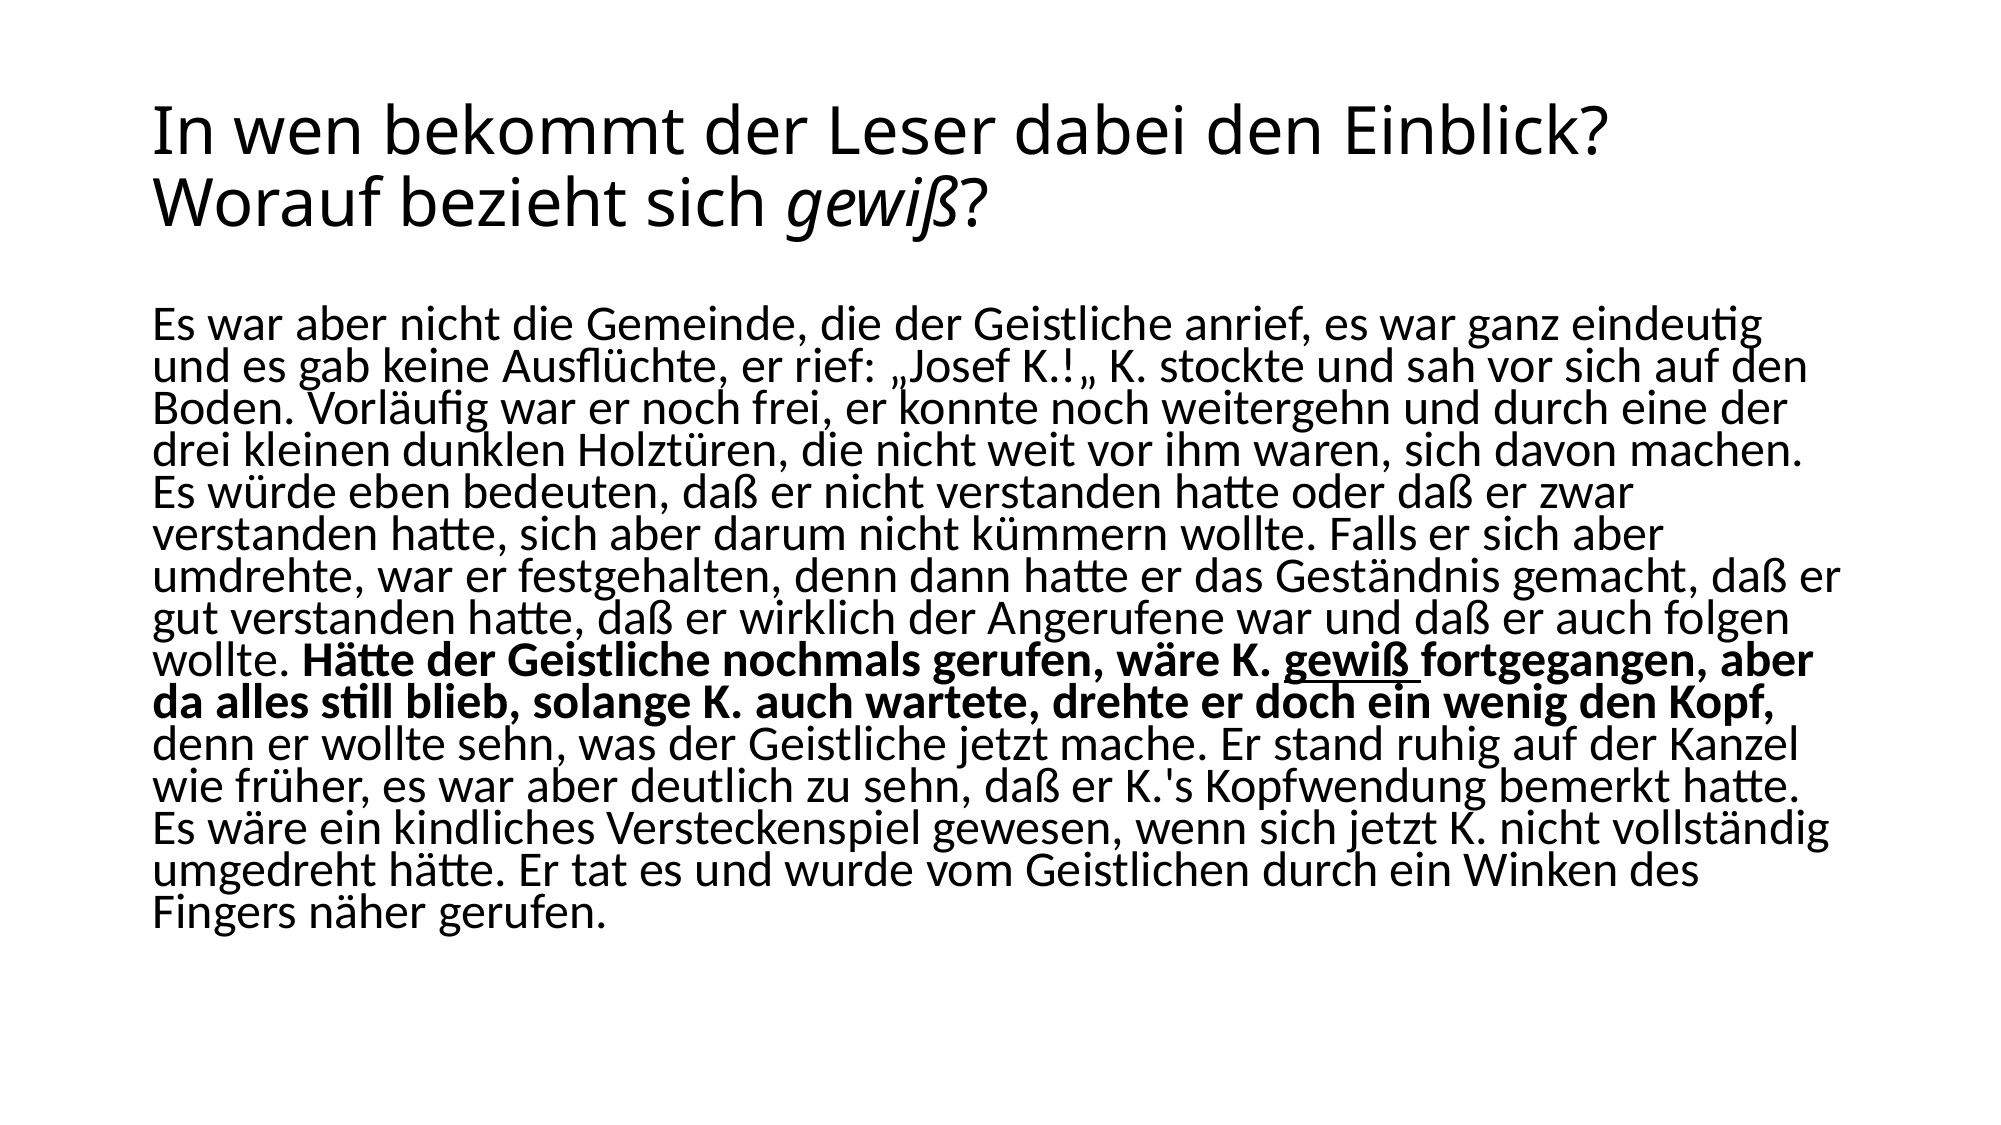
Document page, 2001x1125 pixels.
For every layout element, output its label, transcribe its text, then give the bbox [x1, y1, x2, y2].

list Es war aber nicht die Gemeinde, die der Geistliche anrief, es war ganz eindeutig und es gab keine Ausflüchte, er rief: „Josef K.!„ K. stockte und sah vor sich auf den Boden. Vorläufig war er noch frei, er konnte noch weitergehn und durch eine der drei kleinen dunklen Holztüren, die nicht weit vor ihm waren, sich davon machen. Es würde eben bedeuten, daß er nicht verstanden hatte oder daß er zwar verstanden hatte, sich aber darum nicht kümmern wollte. Falls er sich aber umdrehte, war er festgehalten, denn dann hatte er das Geständnis gemacht, daß er gut verstanden hatte, daß er wirklich der Angerufene war und daß er auch folgen wollte. Hätte der Geistliche nochmals gerufen, wäre K. gewiß fortgegangen, aber da alles still blieb, solange K. auch wartete, drehte er doch ein wenig den Kopf, denn er wollte sehn, was der Geistliche jetzt mache. Er stand ruhig auf der Kanzel wie früher, es war aber deutlich zu sehn, daß er K.'s Kopfwendung bemerkt hatte. Es wäre ein kindliches Versteckenspiel gewesen, wenn sich jetzt K. nicht vollständig umgedreht hätte. Er tat es und wurde vom Geistlichen durch ein Winken des Fingers näher gerufen. [137, 299, 1863, 1014]
title In wen bekommt der Leser dabei den Einblick? Worauf bezieht sich gewiß? [137, 59, 1863, 278]
